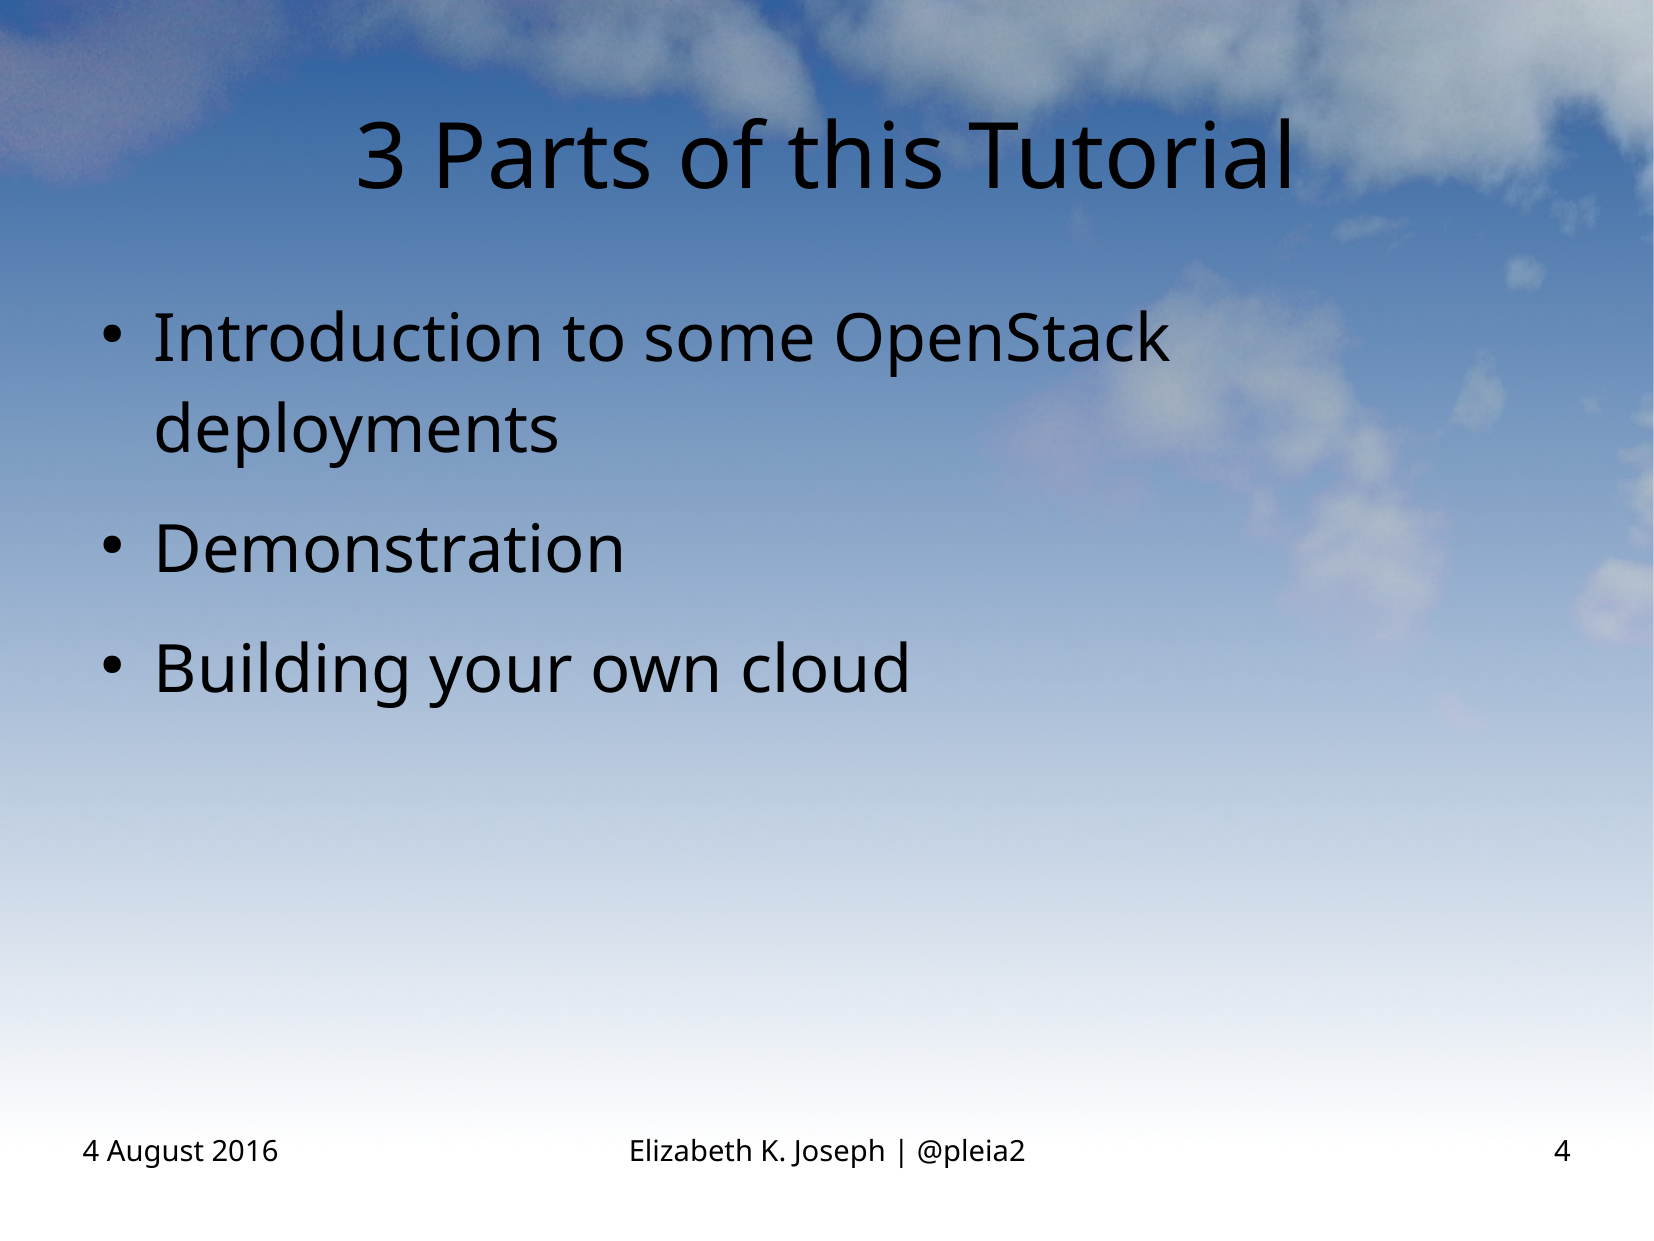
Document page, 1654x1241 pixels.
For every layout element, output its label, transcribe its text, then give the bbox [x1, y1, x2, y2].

picture [0, 0, 1654, 1241]
title 3 Parts of this Tutorial [82, 49, 1571, 257]
list Introduction to some OpenStack deployments Demonstration Building your own cloud [82, 290, 1571, 1010]
